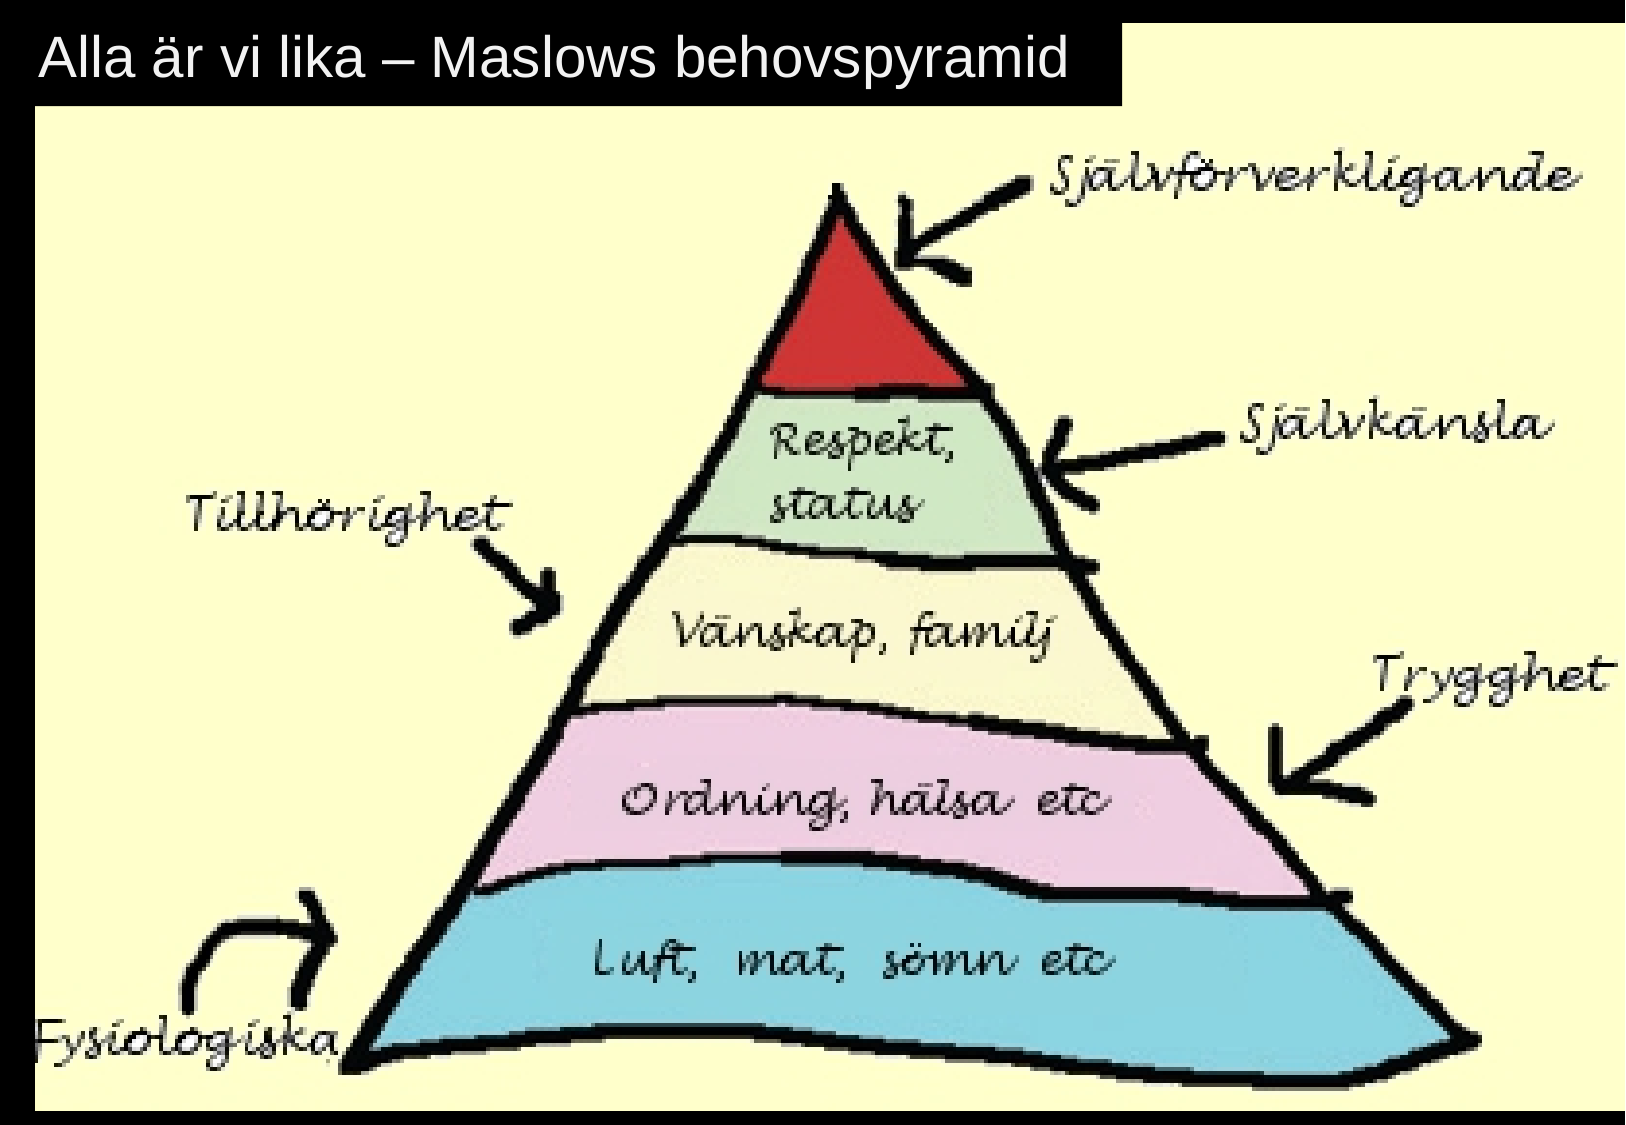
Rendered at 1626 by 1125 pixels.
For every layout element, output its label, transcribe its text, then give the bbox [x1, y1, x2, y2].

text_box Alla är vi lika – Maslows behovspyramid [23, 11, 1123, 107]
picture [35, 23, 1626, 1111]
